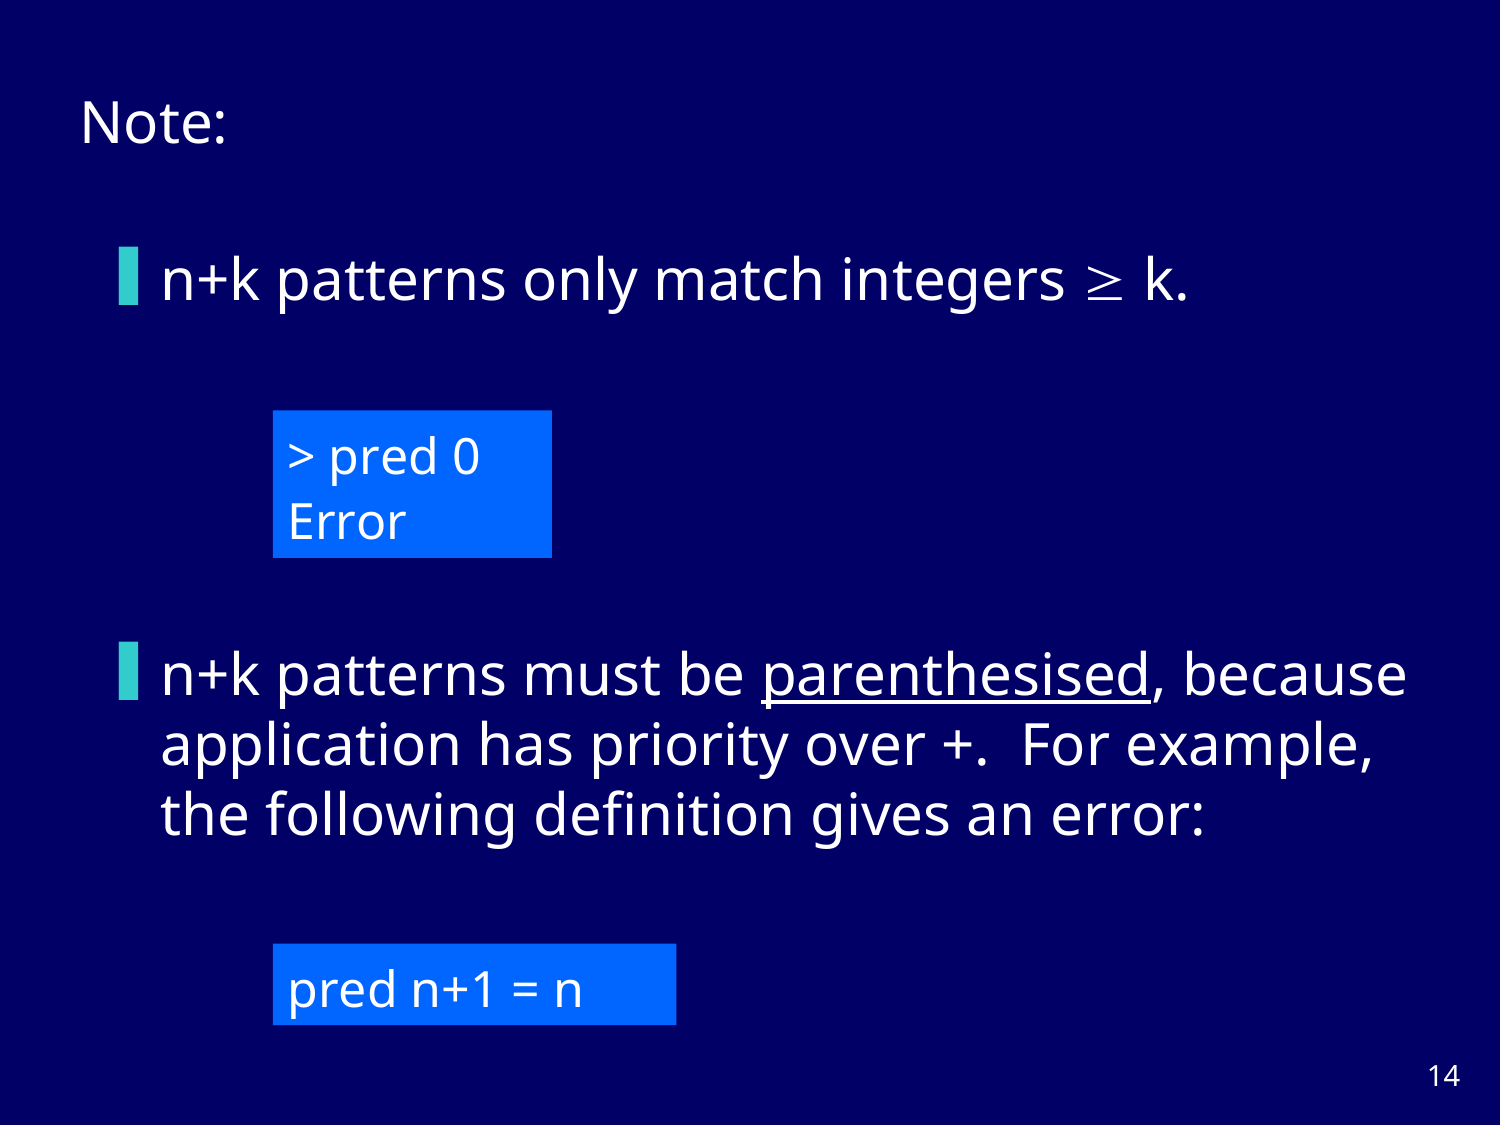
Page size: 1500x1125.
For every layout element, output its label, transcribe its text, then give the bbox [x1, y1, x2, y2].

text_box Note: [64, 77, 244, 163]
text_box > pred 0 Error [272, 410, 552, 558]
text_box <number> [1374, 1049, 1476, 1101]
text_box pred n+1 = n [272, 943, 677, 1026]
text_box n+k patterns only match integers  k. [89, 234, 1439, 339]
text_box n+k patterns must be parenthesised, because application has priority over +. For example, the following definition gives an error: [89, 629, 1439, 872]
